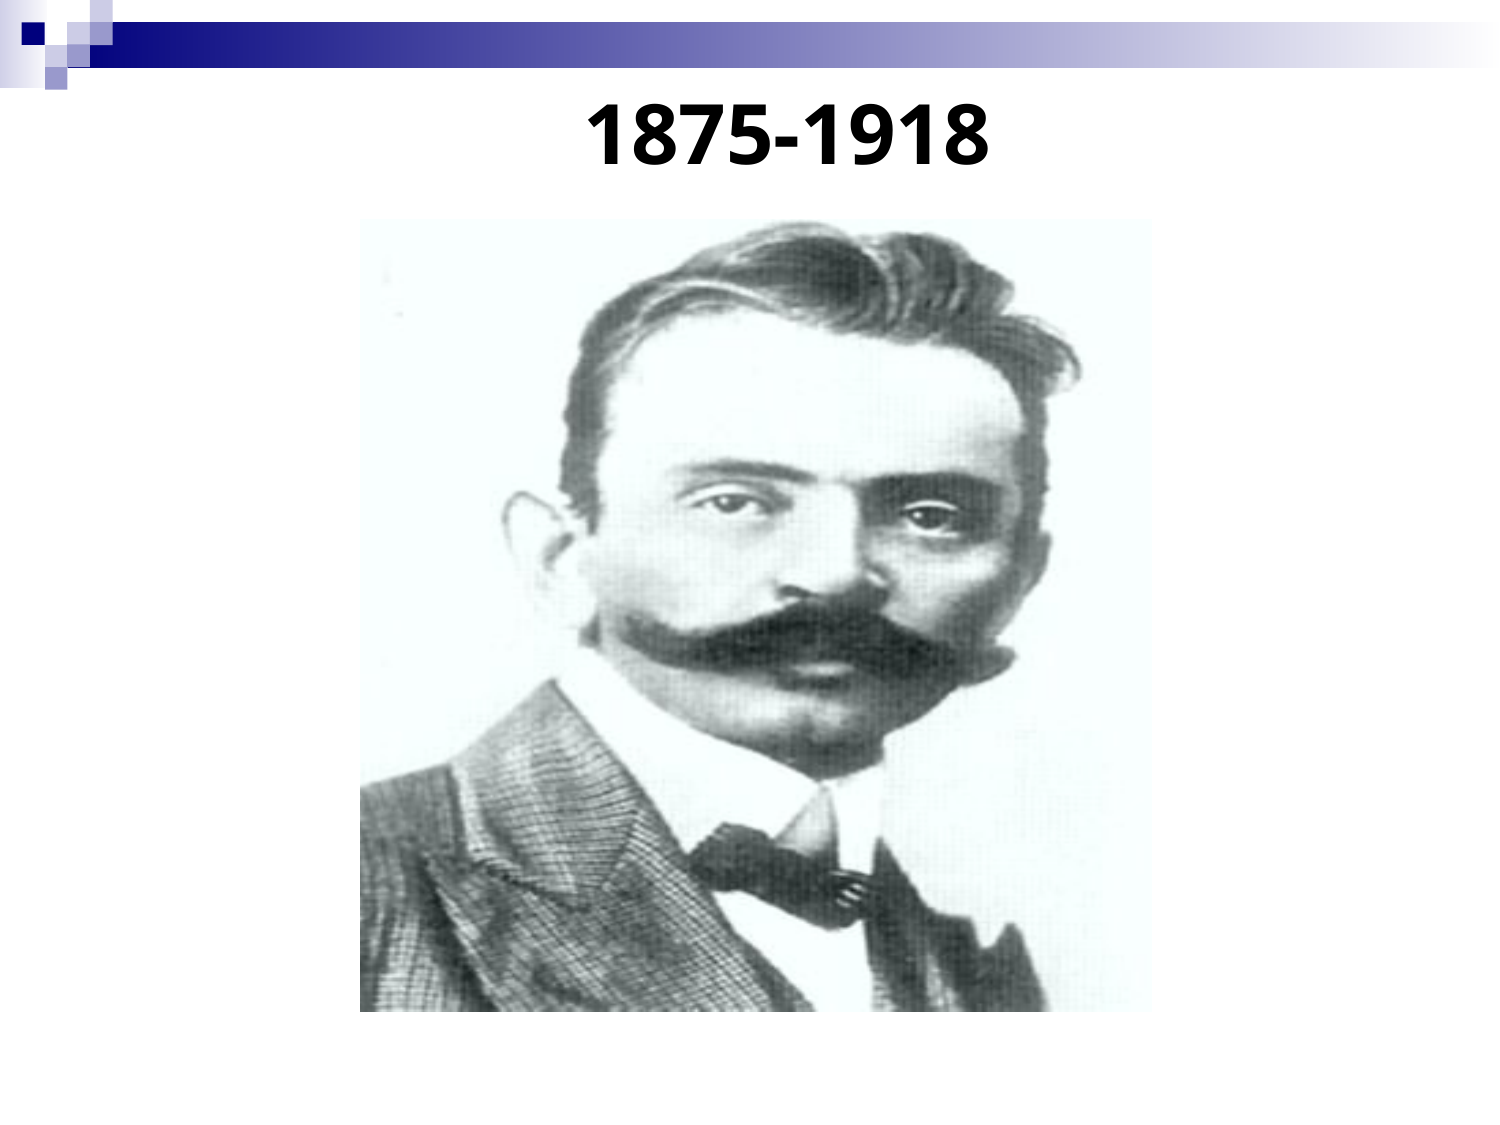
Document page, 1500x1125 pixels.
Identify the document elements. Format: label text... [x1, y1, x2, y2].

title 1875-1918 [123, 90, 1474, 173]
picture [360, 219, 1152, 1012]
